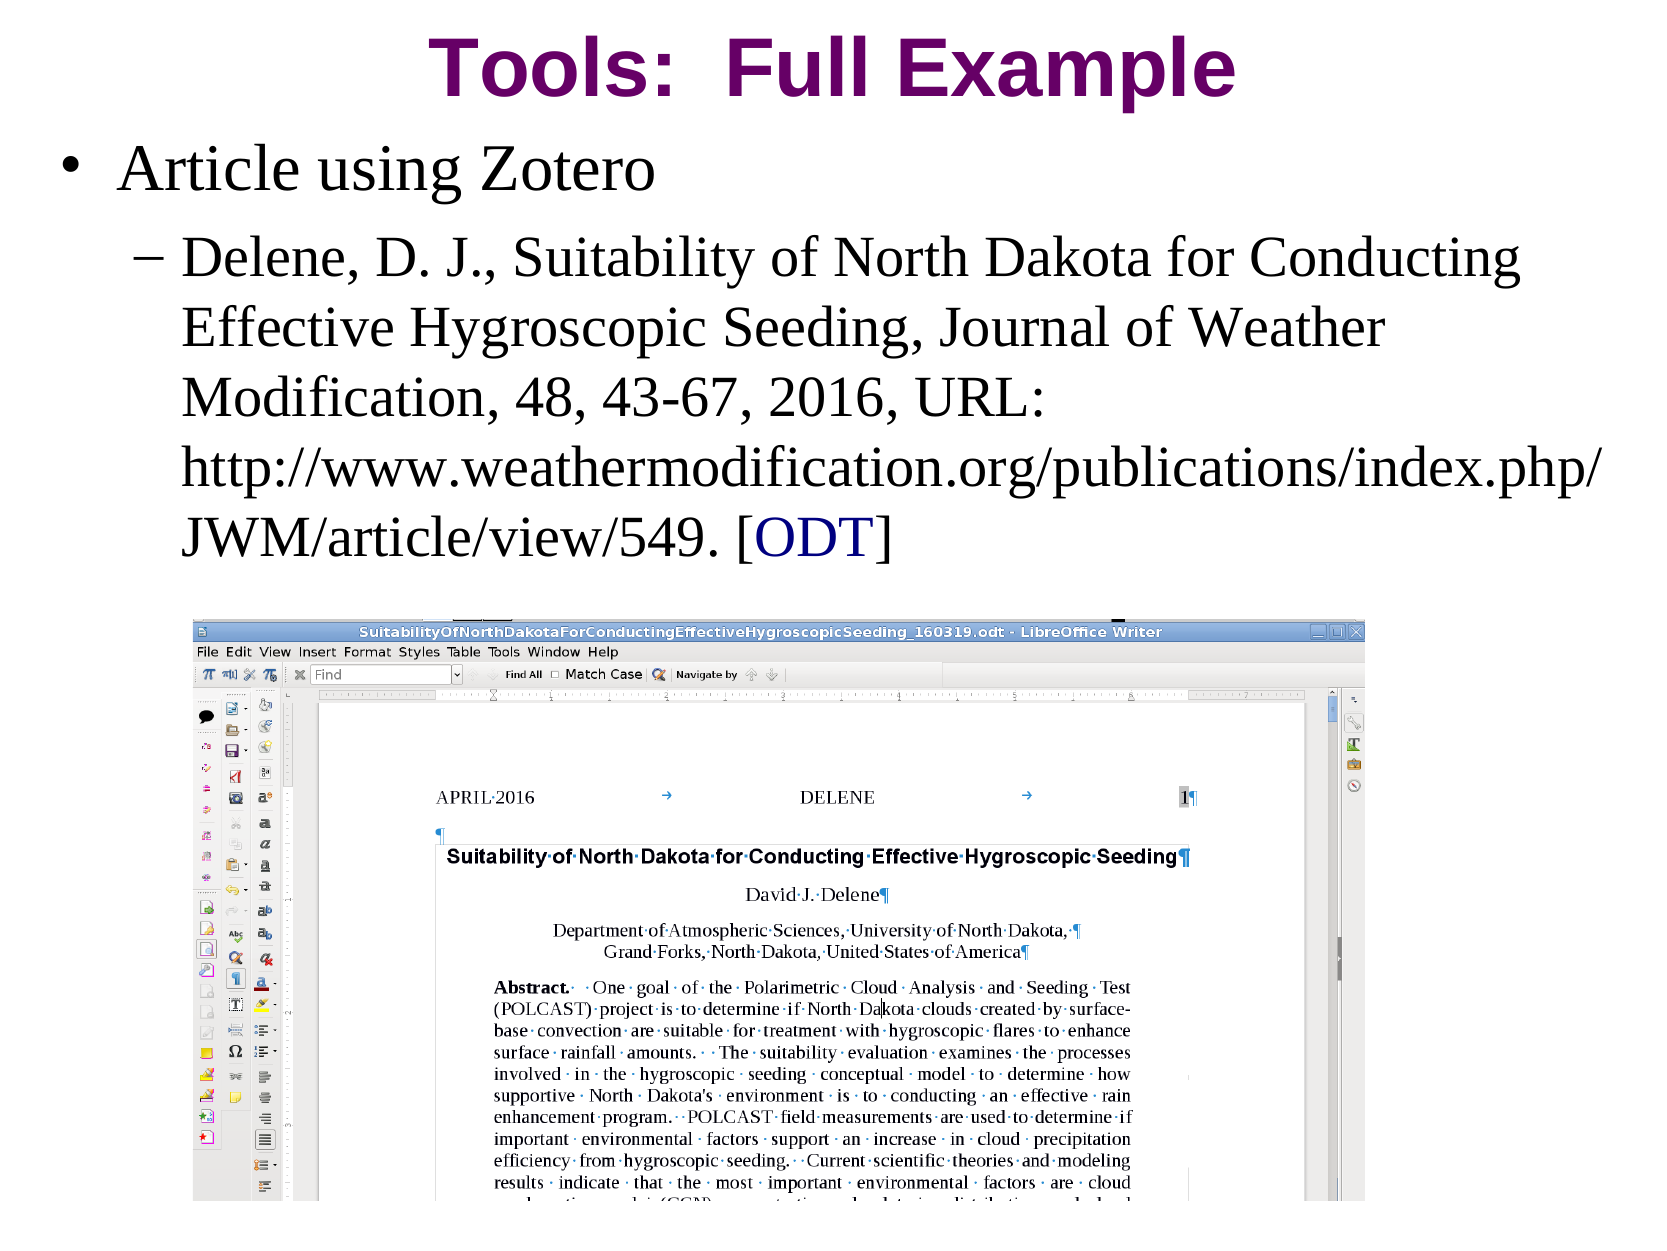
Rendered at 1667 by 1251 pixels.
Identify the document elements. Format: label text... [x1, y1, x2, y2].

title Tools: Full Example [0, 5, 1667, 121]
picture [192, 619, 1366, 1201]
list Article using Zotero Delene, D. J., Suitability of North Dakota for Conducting Effective Hygroscopic Seeding, Journal of Weather Modification, 48, 43-67, 2016, URL: http://www.weathermodification.org/publications/index.php/JWM/article/view/549. [ODT] [45, 116, 1636, 1202]
